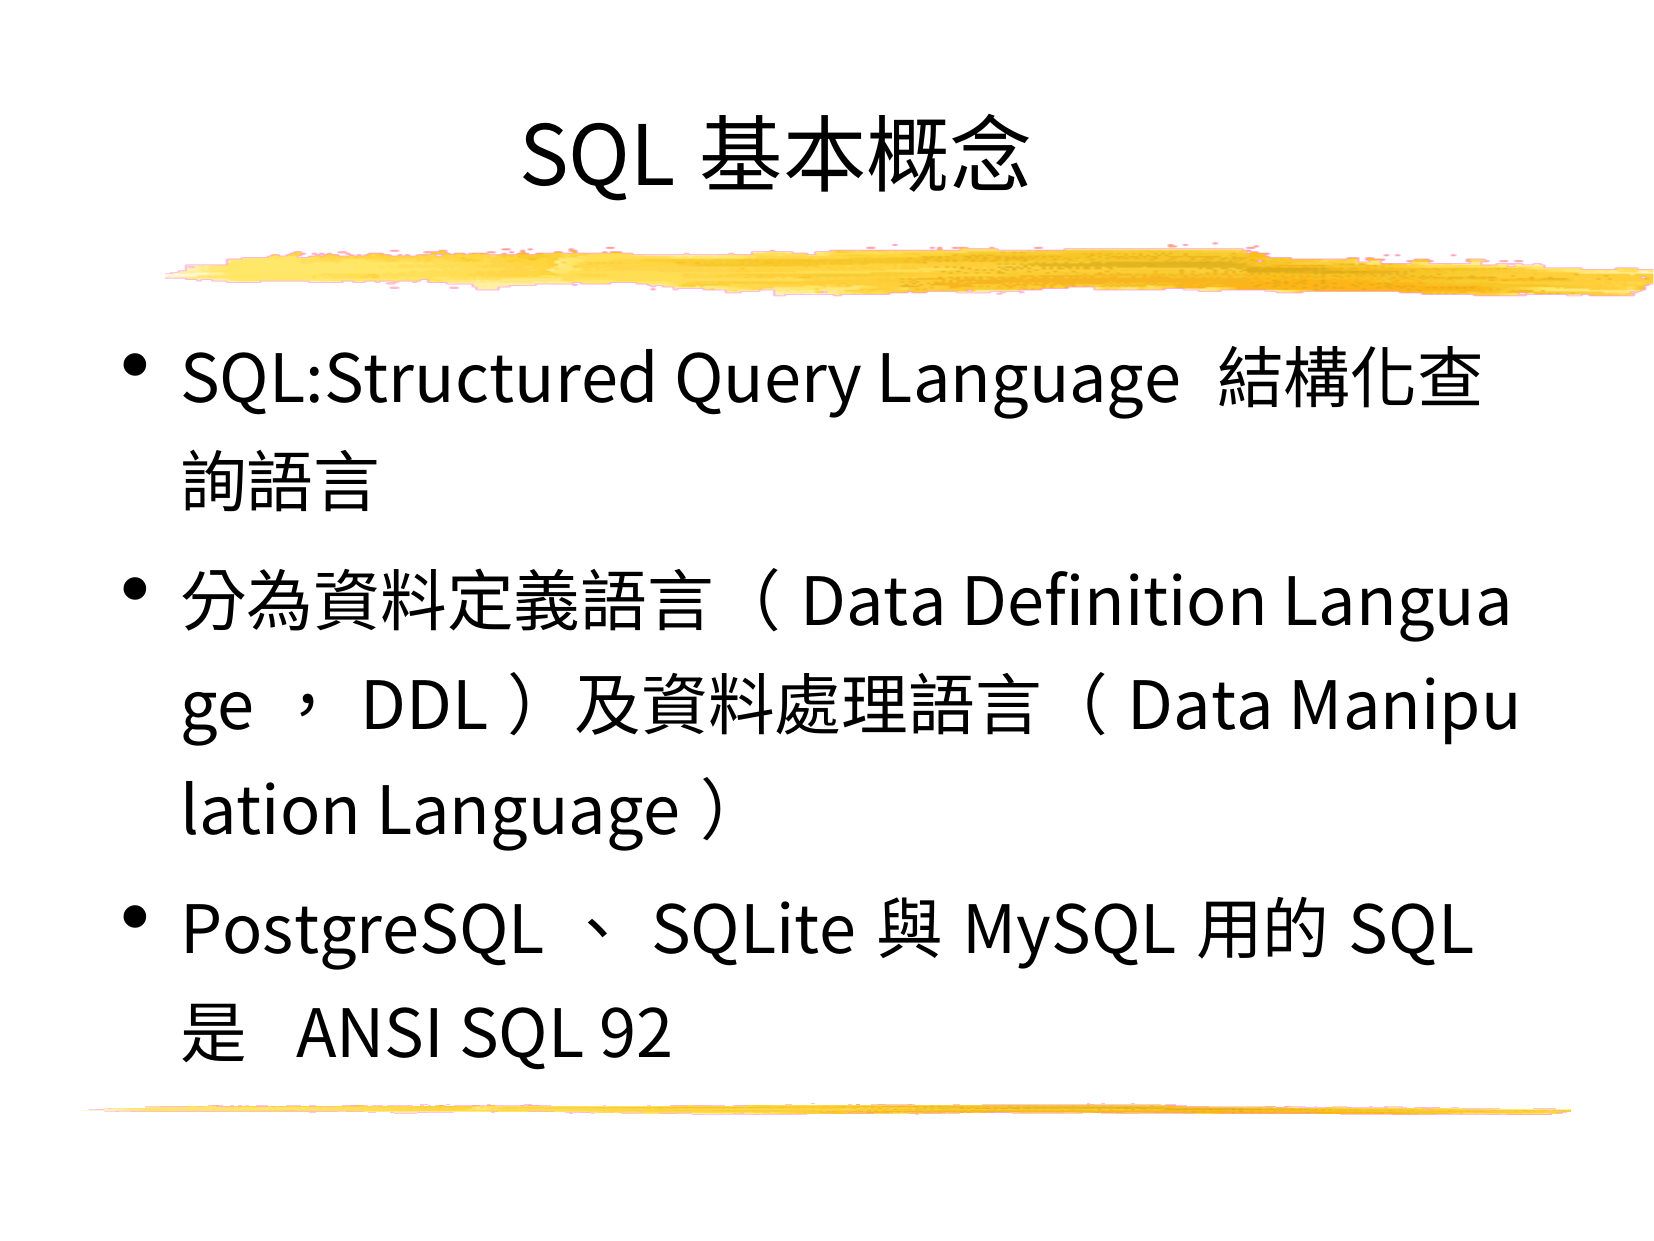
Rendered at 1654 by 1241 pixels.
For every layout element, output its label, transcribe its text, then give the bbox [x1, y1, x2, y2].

picture [165, 237, 1654, 308]
list SQL:Structured Query Language 結構化查詢語言 分為資料定義語言（Data Definition Language，DDL）及資料處理語言（Data Manipulation Language） PostgreSQL、SQLite與MySQL用的SQL是 ANSI SQL 92 [124, 316, 1530, 1111]
title SQL基本概念 [73, 39, 1479, 249]
picture [82, 1102, 1571, 1117]
